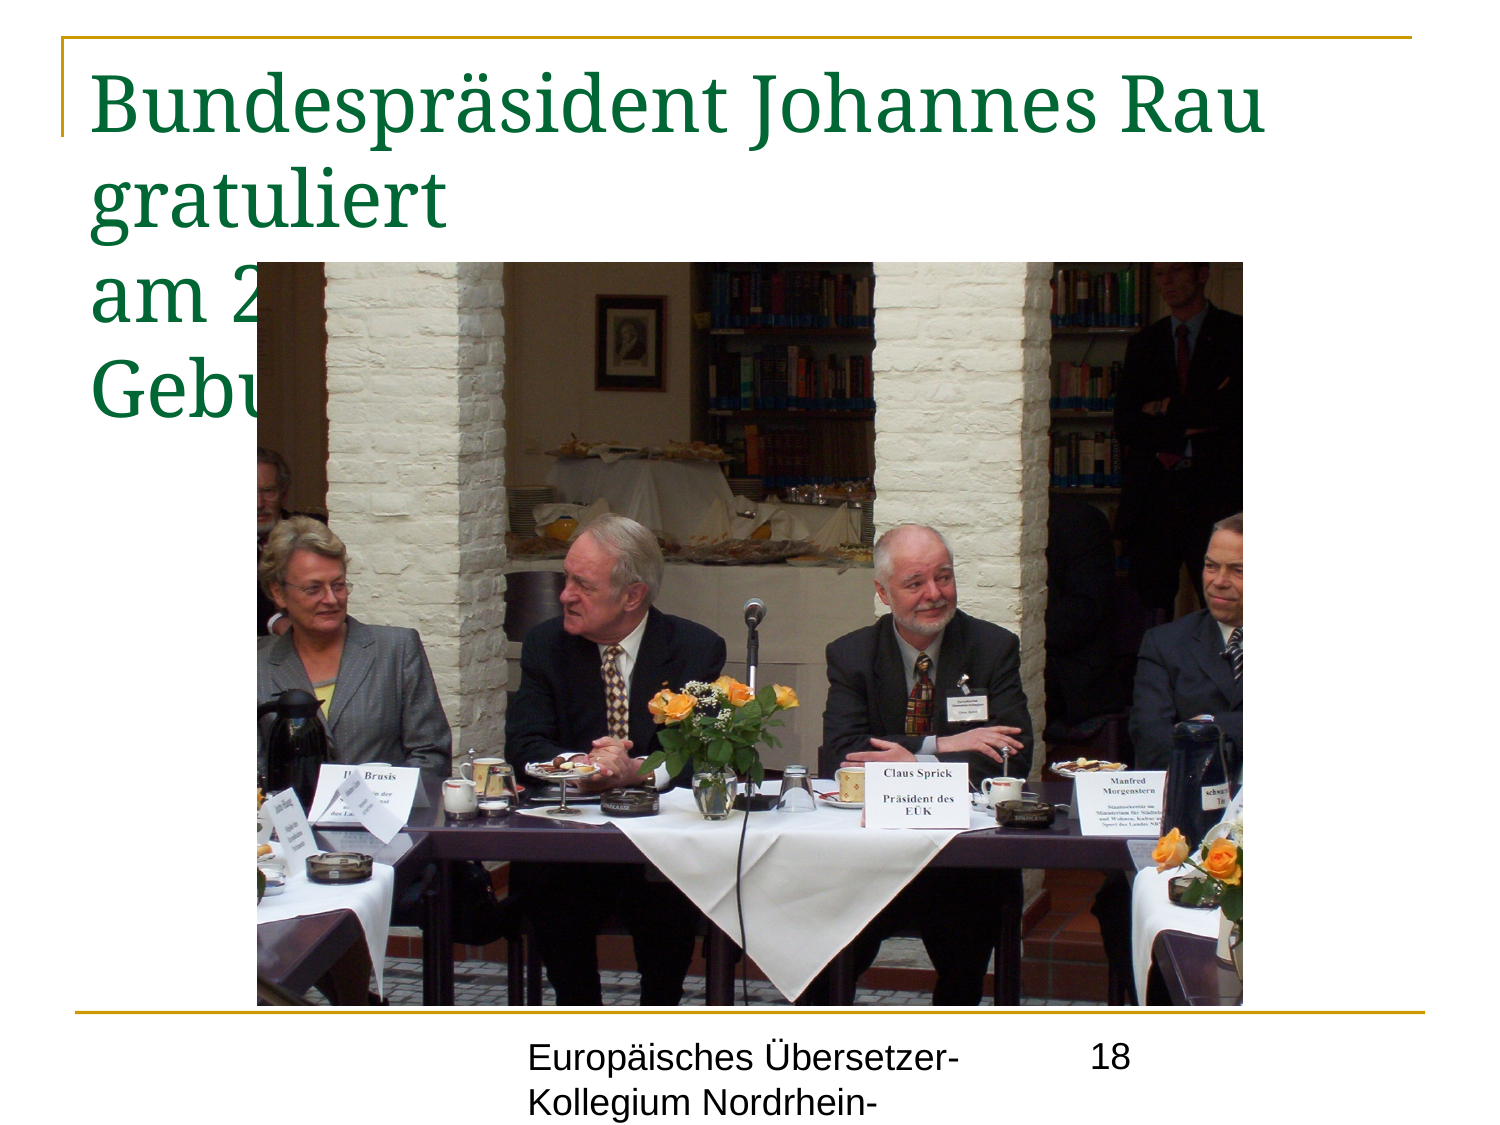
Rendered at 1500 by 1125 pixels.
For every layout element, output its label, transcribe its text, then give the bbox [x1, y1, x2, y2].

picture [257, 262, 1243, 1006]
text_box [1074, 1024, 1425, 1100]
title Bundespräsident Johannes Rau gratuliert am 24. März 2003 zum 25. Geburtstag [75, 45, 1425, 233]
text_box Europäisches Übersetzer-Kollegium Nordrhein-Westfalen in Straelen [512, 1025, 988, 1100]
